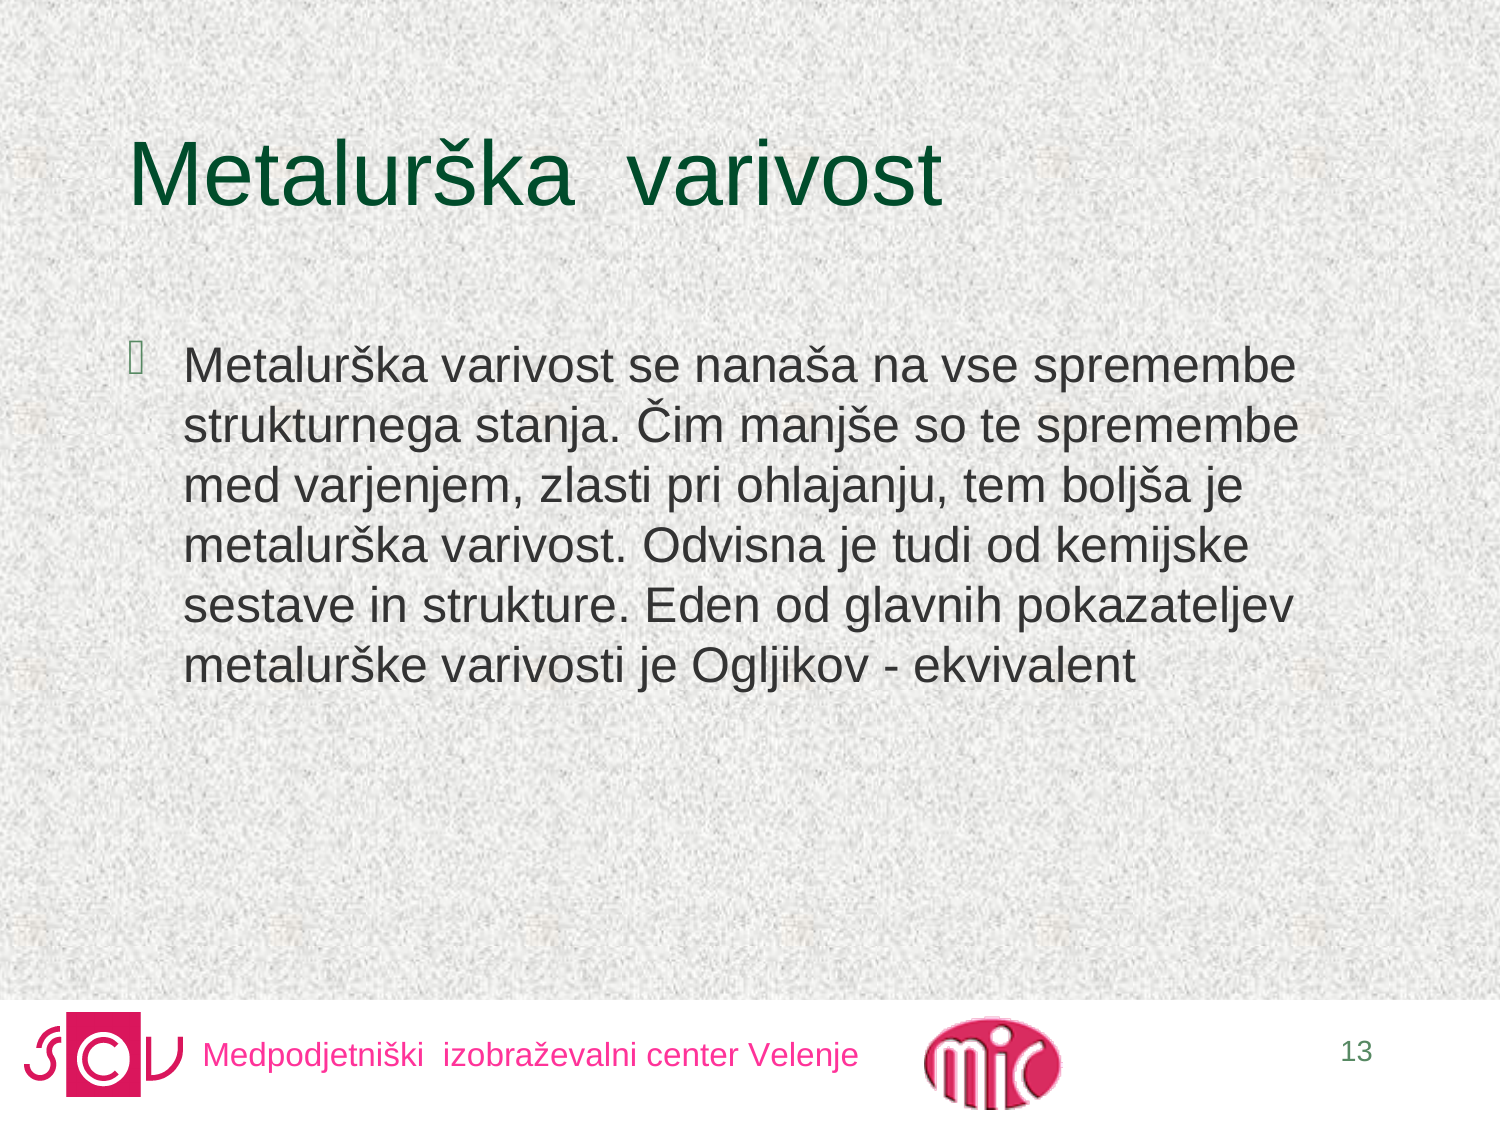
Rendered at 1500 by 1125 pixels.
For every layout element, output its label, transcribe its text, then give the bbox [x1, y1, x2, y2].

text_box <number> [1074, 1025, 1388, 1101]
picture [0, 0, 1500, 999]
picture [924, 1012, 1063, 1110]
title Metalurška varivost [112, 74, 1388, 263]
picture [24, 1012, 183, 1097]
list Metalurška varivost se nanaša na vse spremembe strukturnega stanja. Čim manjše so te spremembe med varjenjem, zlasti pri ohlajanju, tem boljša je metalurška varivost. Odvisna je tudi od kemijske sestave in strukture. Eden od glavnih pokazateljev metalurške varivosti je Ogljikov - ekvivalent [112, 324, 1388, 1001]
